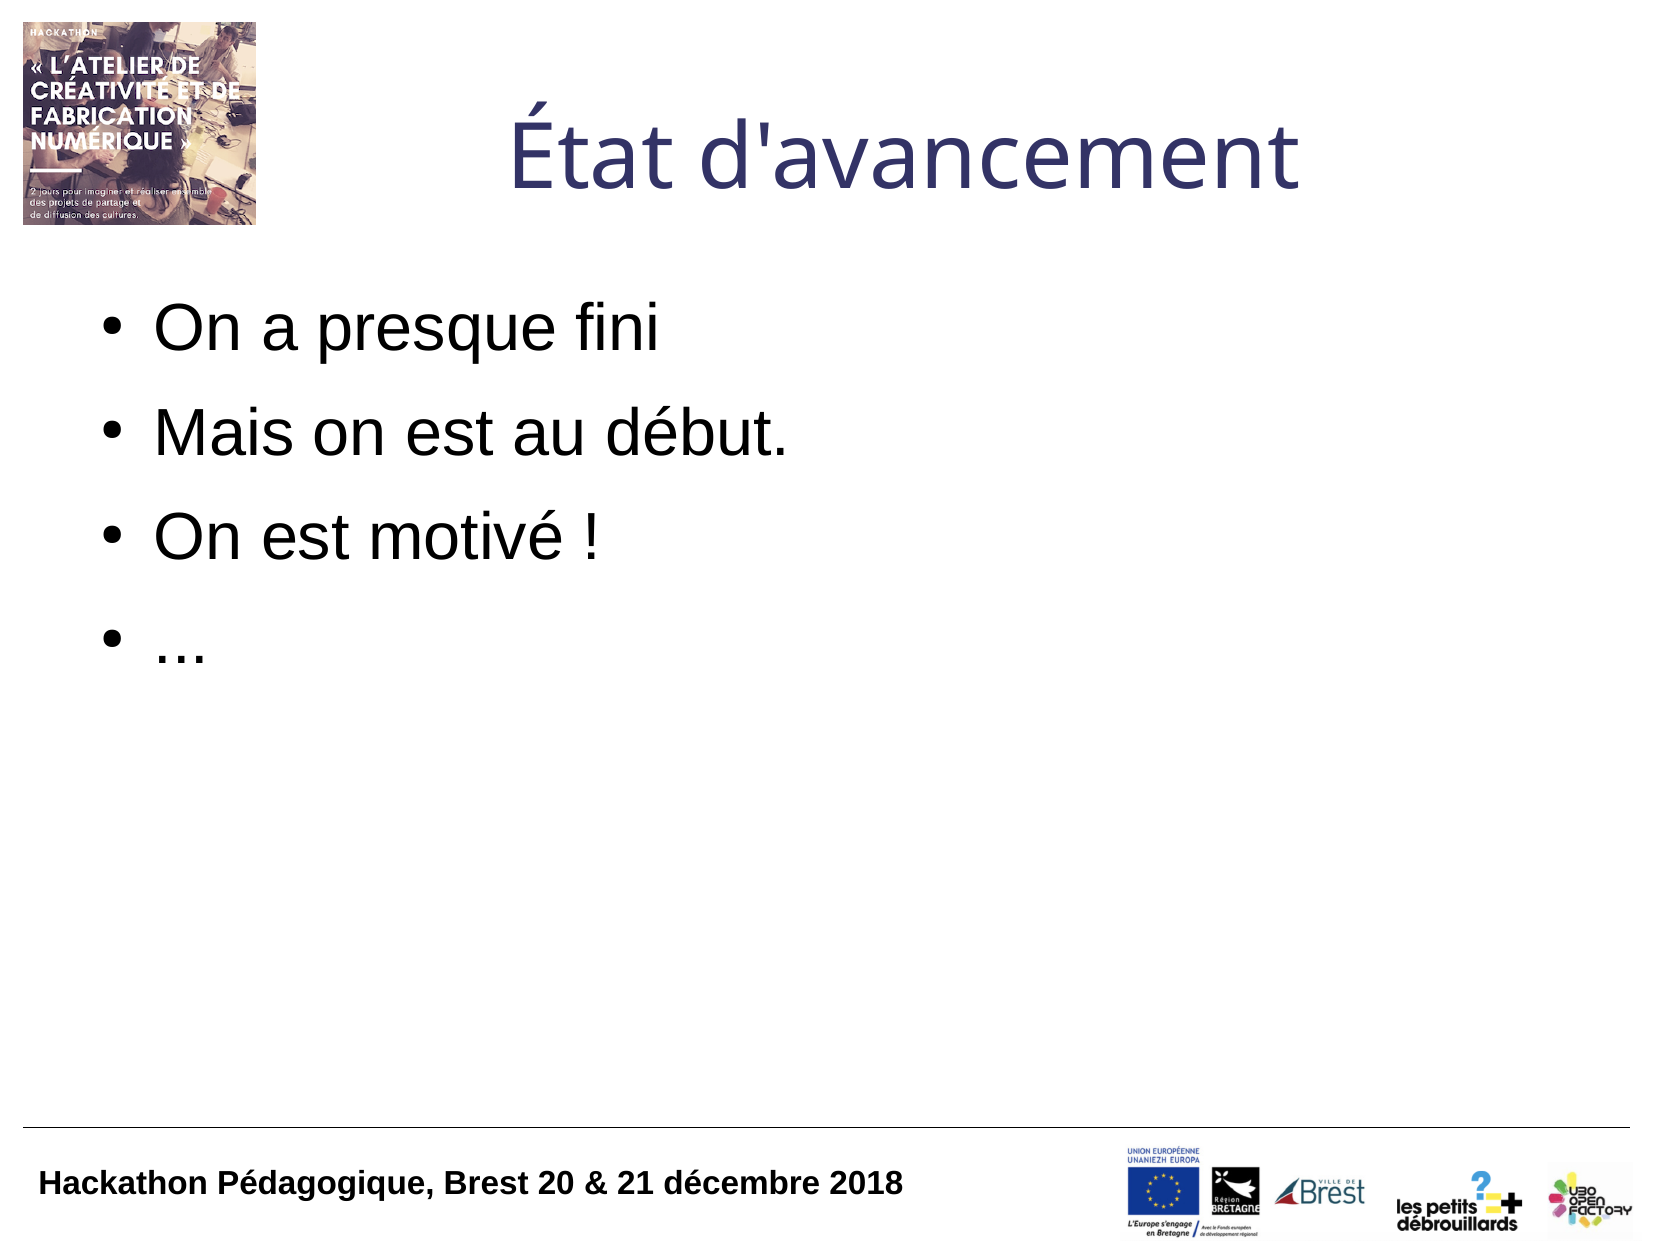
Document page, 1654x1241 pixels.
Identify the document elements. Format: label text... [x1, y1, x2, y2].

title État d'avancement [236, 49, 1571, 257]
list On a presque fini Mais on est au début. On est motivé ! ... [82, 290, 1571, 1109]
text_box Hackathon Pédagogique, Brest 20 & 21 décembre 2018 [23, 1157, 945, 1211]
picture [23, 22, 256, 225]
picture [1120, 1137, 1642, 1241]
